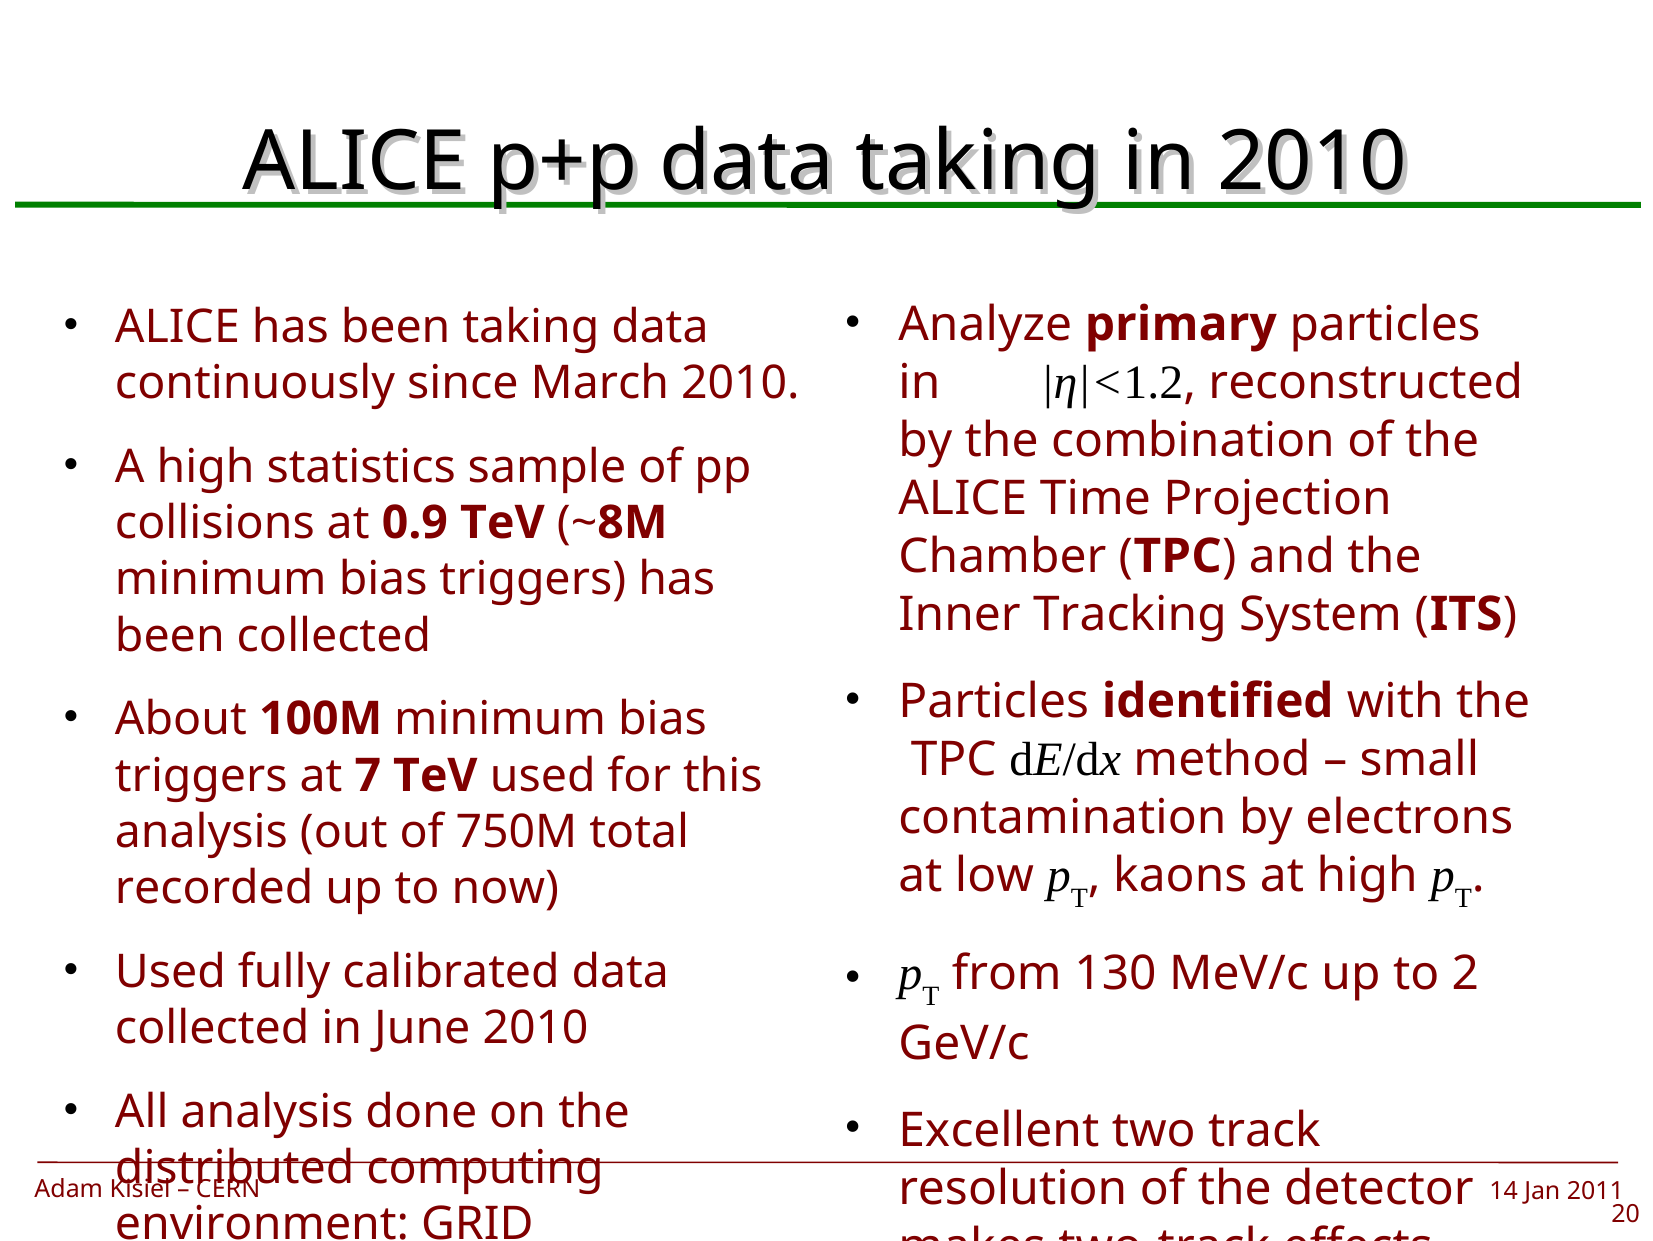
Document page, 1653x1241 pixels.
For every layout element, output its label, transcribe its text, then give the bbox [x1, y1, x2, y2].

list ALICE has been taking data continuously since March 2010. A high statistics sample of pp collisions at 0.9 TeV (~8M minimum bias triggers) has been collected About 100M minimum bias triggers at 7 TeV used for this analysis (out of 750M total recorded up to now) Used fully calibrated data collected in June 2010 All analysis done on the distributed computing environment: GRID [62, 295, 810, 1241]
list Analyze primary particles in |η|<1.2, reconstructed by the combination of the ALICE Time Projection Chamber (TPC) and the Inner Tracking System (ITS) Particles identified with the TPC dE/dx method – small contamination by electrons at low pT, kaons at high pT. pT from 130 MeV/c up to 2 GeV/c Excellent two track resolution of the detector makes two-track effects negligible [844, 291, 1534, 1241]
title ALICE p+p data taking in 2010 [119, 52, 1531, 260]
